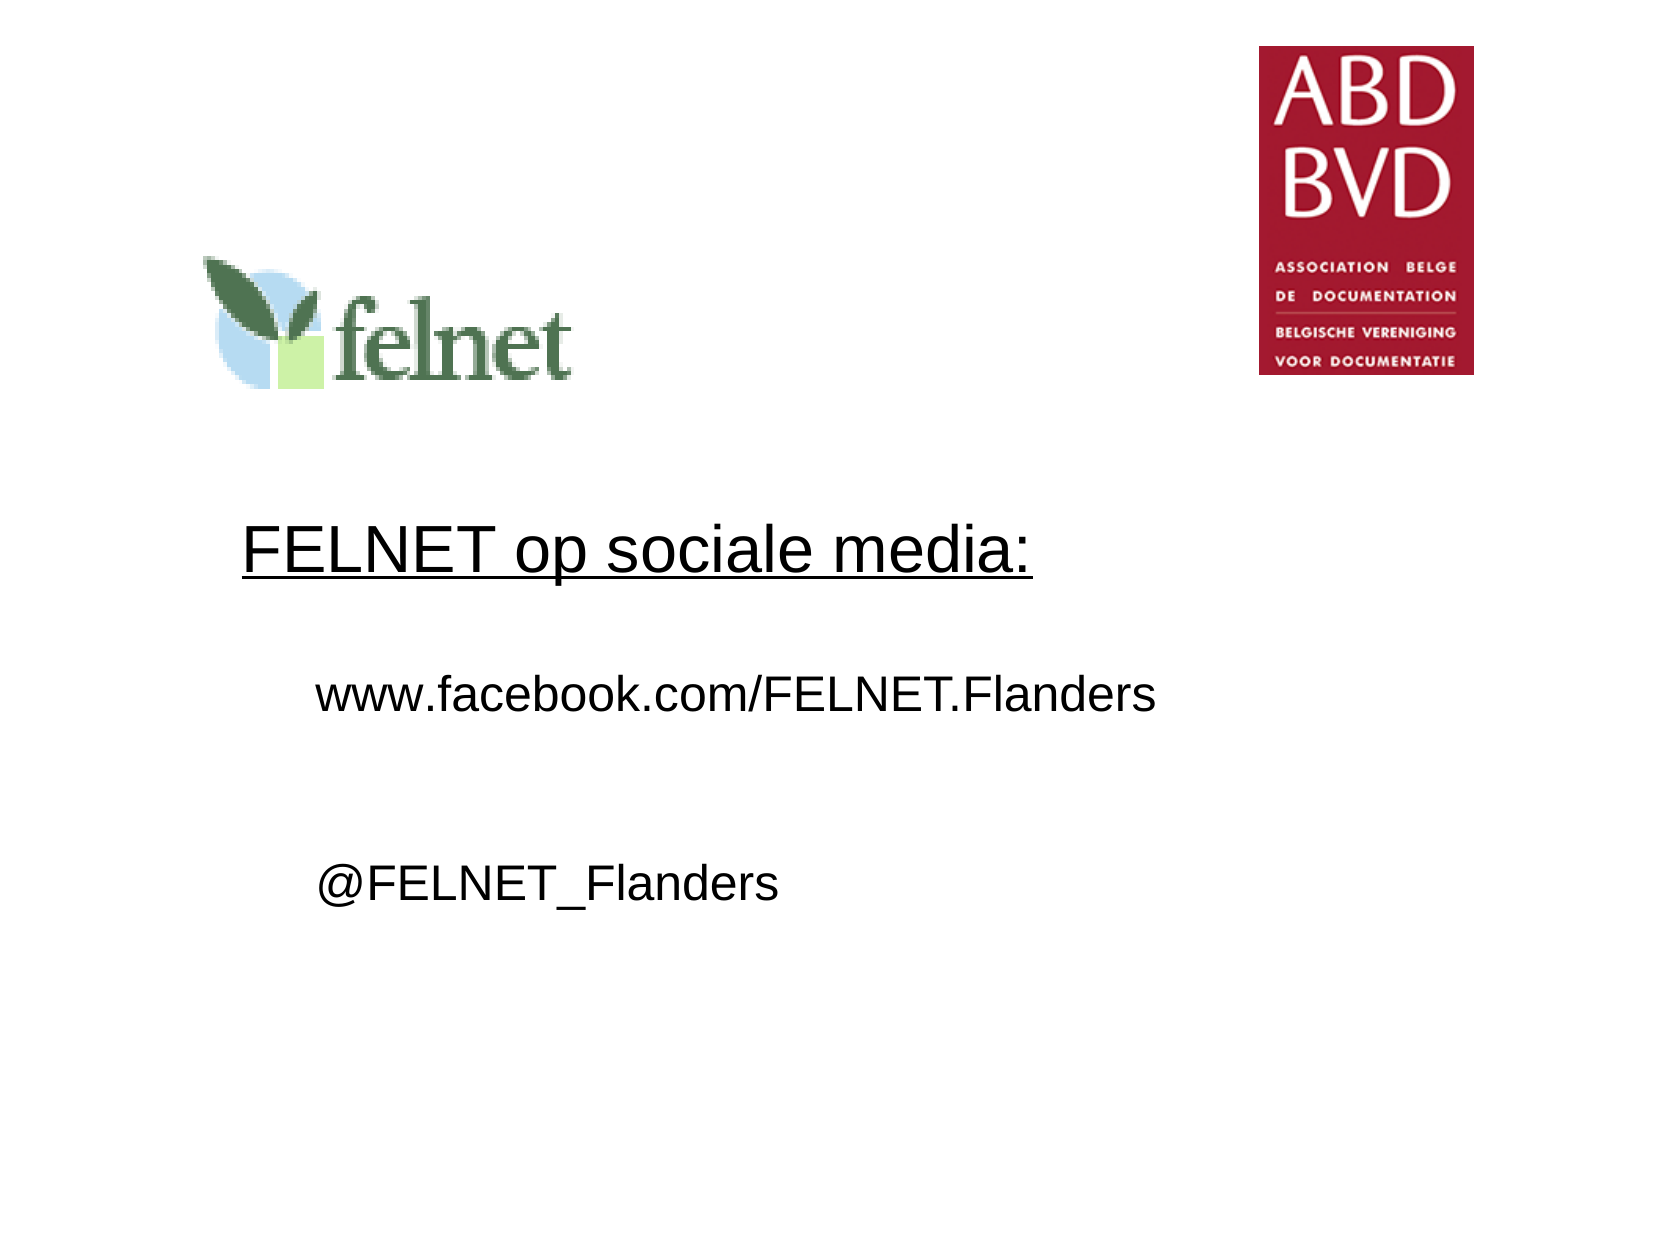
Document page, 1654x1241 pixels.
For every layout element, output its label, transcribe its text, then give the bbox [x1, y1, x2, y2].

text_box [9, 43, 1571, 278]
picture [1259, 46, 1474, 376]
picture [200, 234, 614, 407]
list FELNET op sociale media: www.facebook.com/FELNET.Flanders @FELNET_Flanders [241, 396, 1654, 1215]
